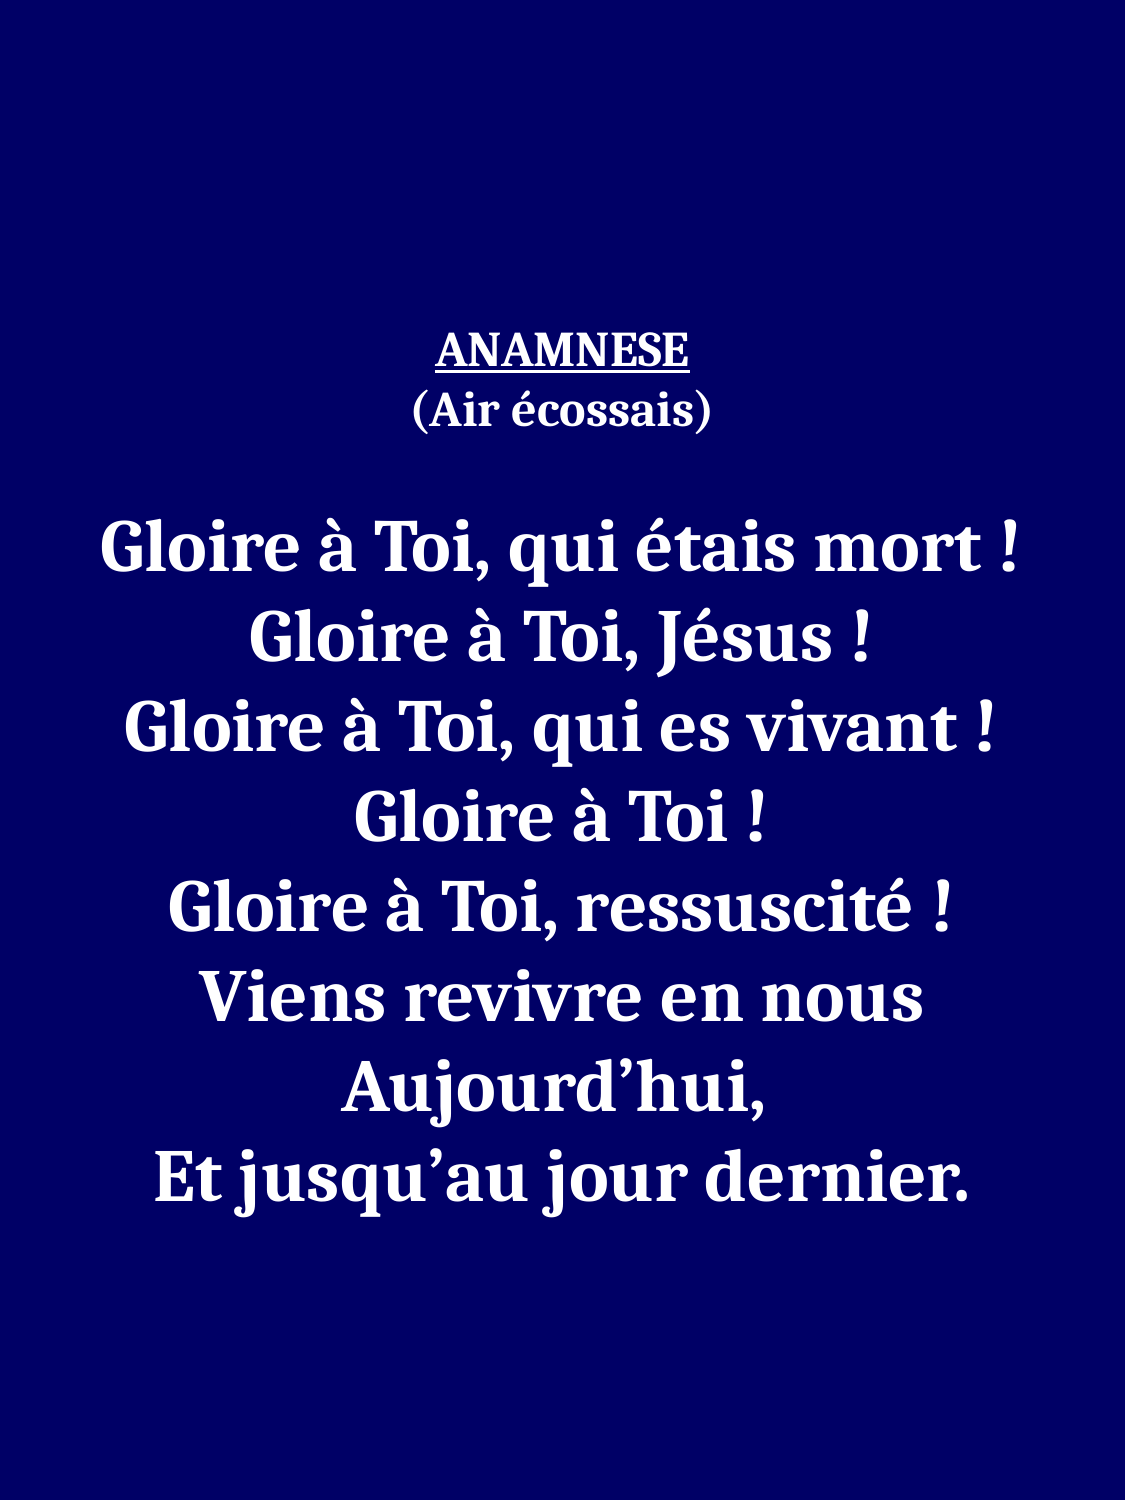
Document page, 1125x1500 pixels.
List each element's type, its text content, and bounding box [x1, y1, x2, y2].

text_box ANAMNESE (Air écossais) Gloire à Toi, qui étais mort ! Gloire à Toi, Jésus ! Gloire à Toi, qui es vivant ! Gloire à Toi ! Gloire à Toi, ressuscité ! Viens revivre en nous Aujourd’hui, Et jusqu’au jour dernier. [21, 309, 1104, 1224]
